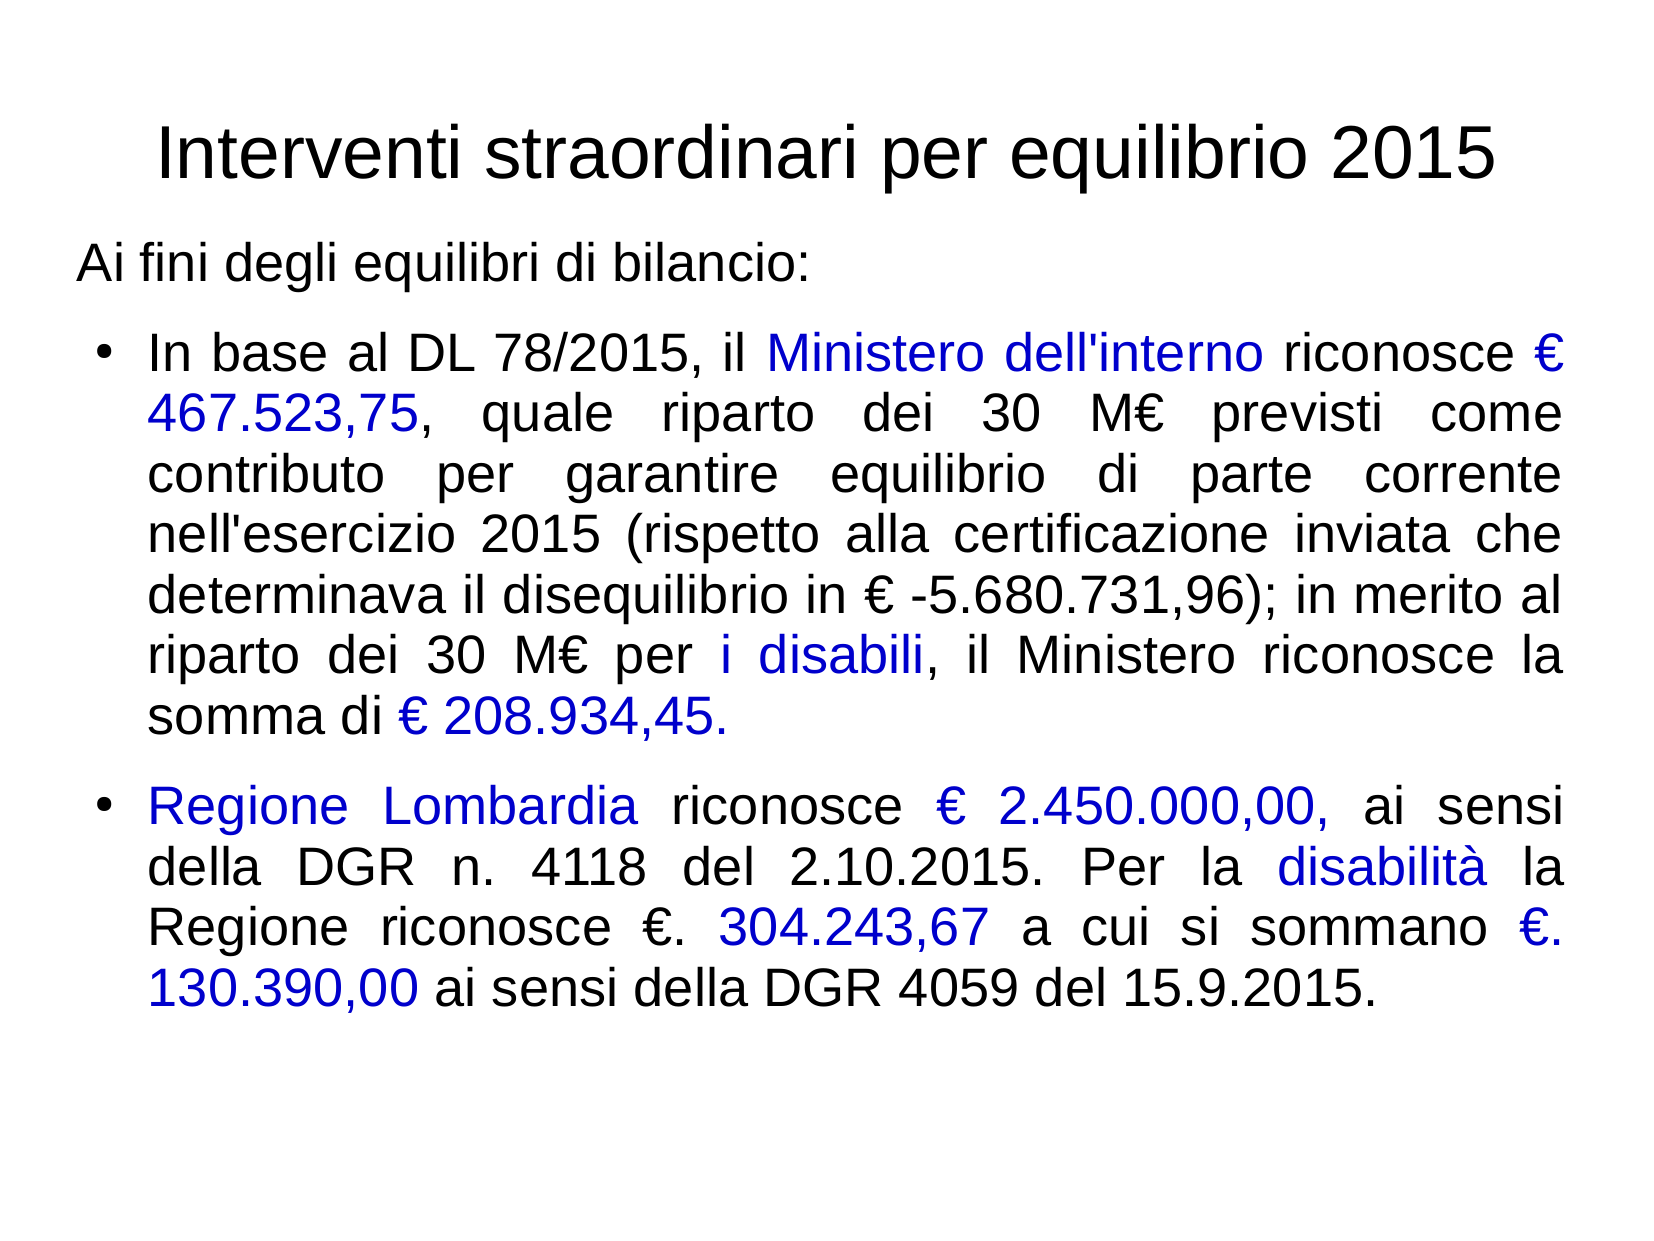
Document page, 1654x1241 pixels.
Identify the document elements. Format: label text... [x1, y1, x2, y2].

title Interventi straordinari per equilibrio 2015 [82, 49, 1571, 257]
list Ai fini degli equilibri di bilancio: In base al DL 78/2015, il Ministero dell'interno riconosce € 467.523,75, quale riparto dei 30 M€ previsti come contributo per garantire equilibrio di parte corrente nell'esercizio 2015 (rispetto alla certificazione inviata che determinava il disequilibrio in € -5.680.731,96); in merito al riparto dei 30 M€ per i disabili, il Ministero riconosce la somma di € 208.934,45. Regione Lombardia riconosce € 2.450.000,00, ai sensi della DGR n. 4118 del 2.10.2015. Per la disabilità la Regione riconosce €. 304.243,67 a cui si sommano €. 130.390,00 ai sensi della DGR 4059 del 15.9.2015. [76, 232, 1565, 1123]
